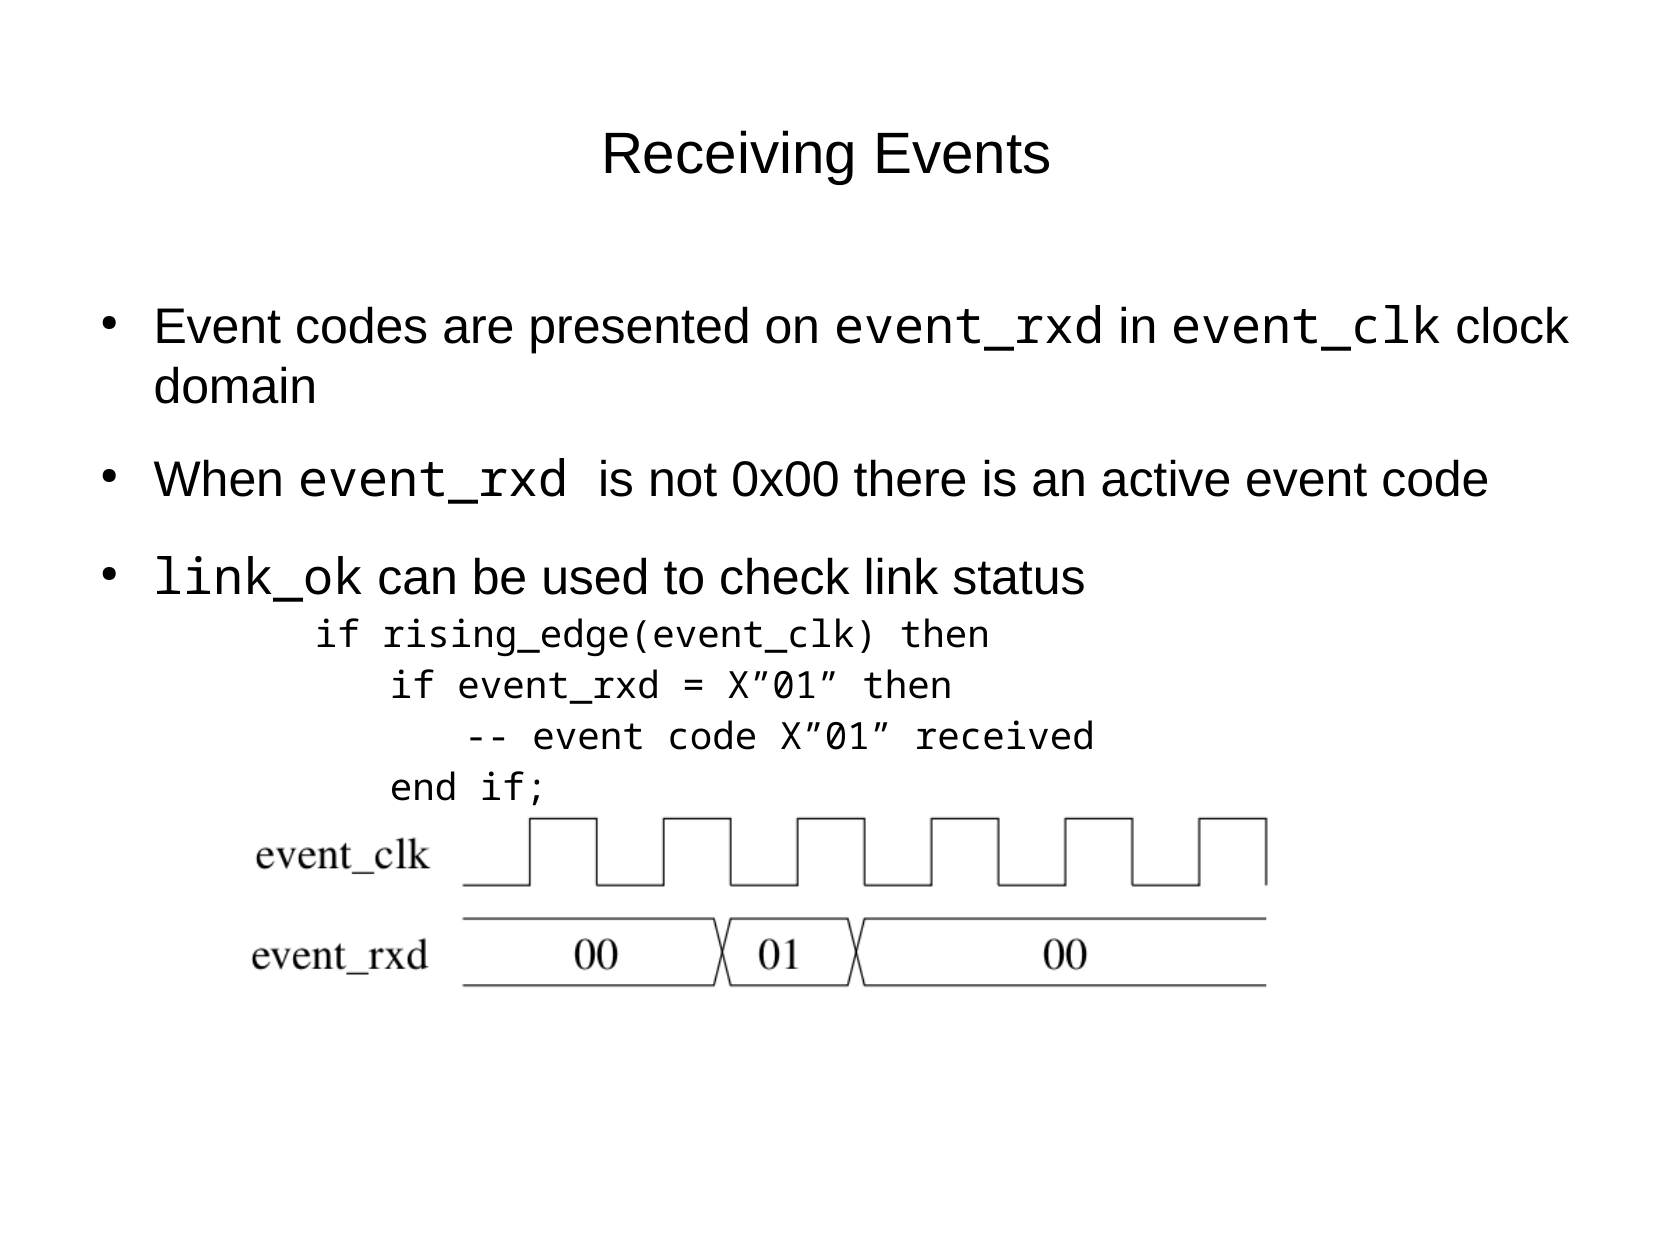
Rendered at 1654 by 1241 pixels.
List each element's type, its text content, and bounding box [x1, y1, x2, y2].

title Receiving Events [82, 49, 1571, 257]
list Event codes are presented on event_rxd in event_clk clock domain When event_rxd is not 0x00 there is an active event code link_ok can be used to check link status [82, 289, 1571, 1010]
picture [225, 814, 1272, 991]
